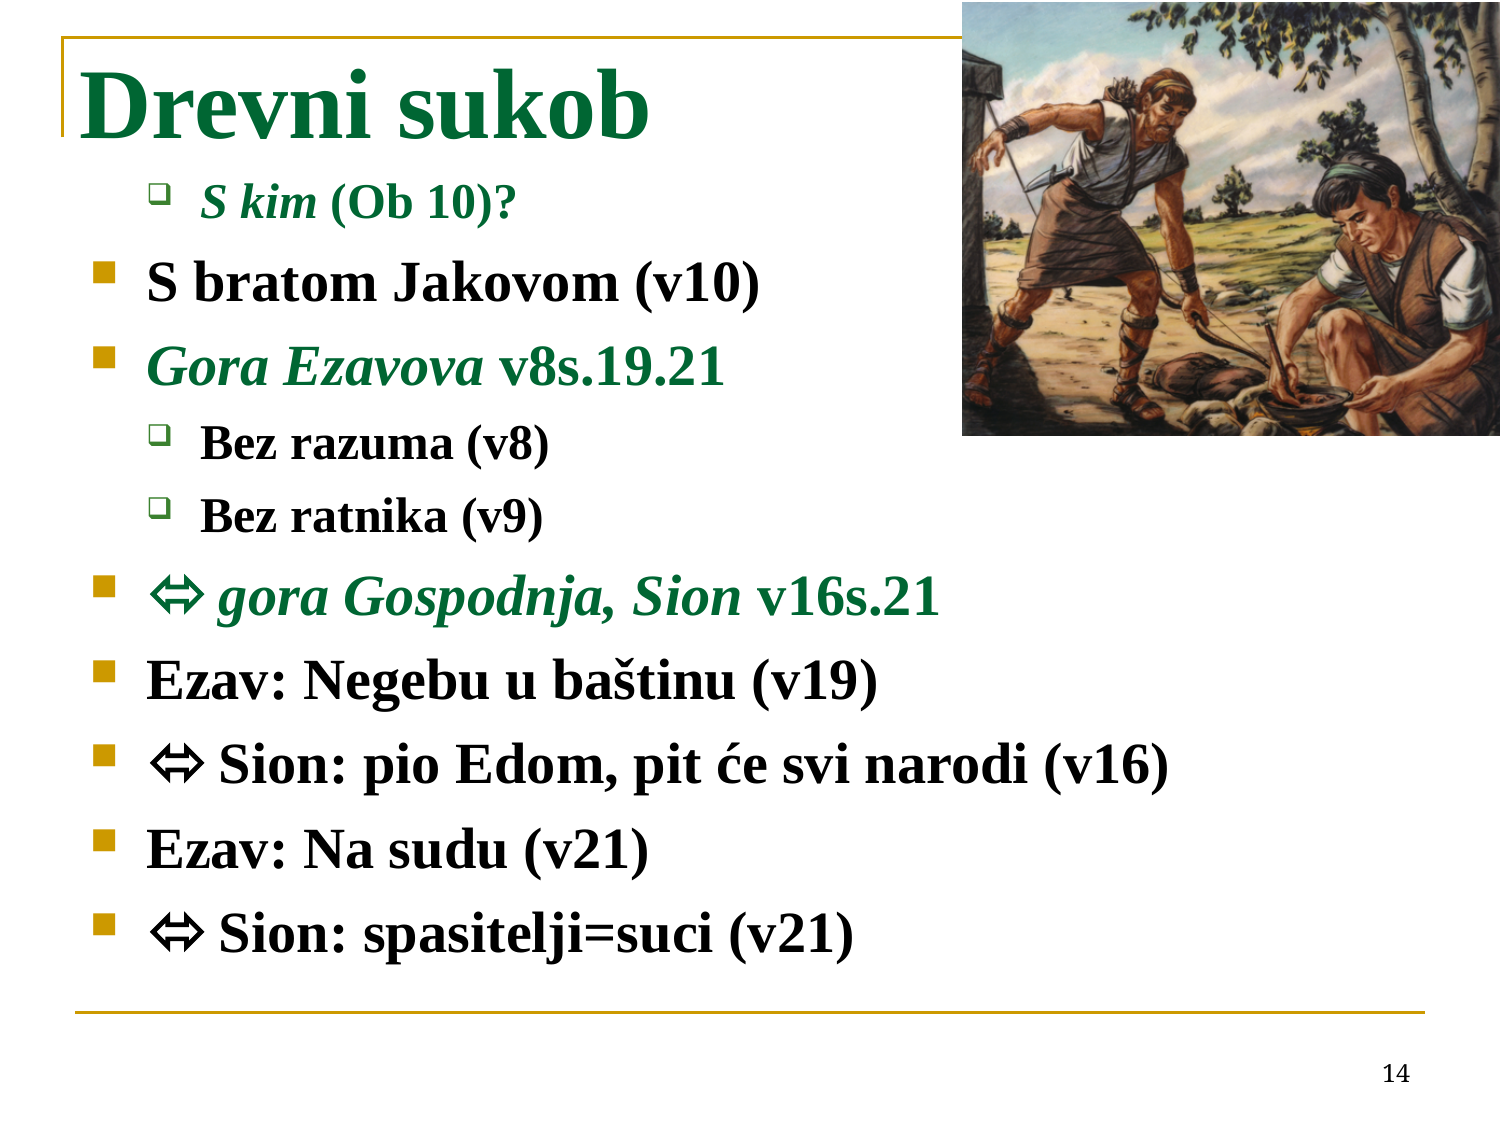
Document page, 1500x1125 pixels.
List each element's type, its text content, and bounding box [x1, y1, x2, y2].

title Drevni sukob [64, 31, 962, 218]
picture [962, 2, 1500, 436]
list S kim (Ob 10)? S bratom Jakovom (v10) Gora Ezavova v8s.19.21 Bez razuma (v8) Bez ratnika (v9)  gora Gospodnja, Sion v16s.21 Ezav: Negebu u baštinu (v19)  Sion: pio Edom, pit će svi narodi (v16) Ezav: Na sudu (v21)  Sion: spasitelji=suci (v21) [75, 160, 1500, 1006]
text_box <number> [1074, 1024, 1426, 1100]
